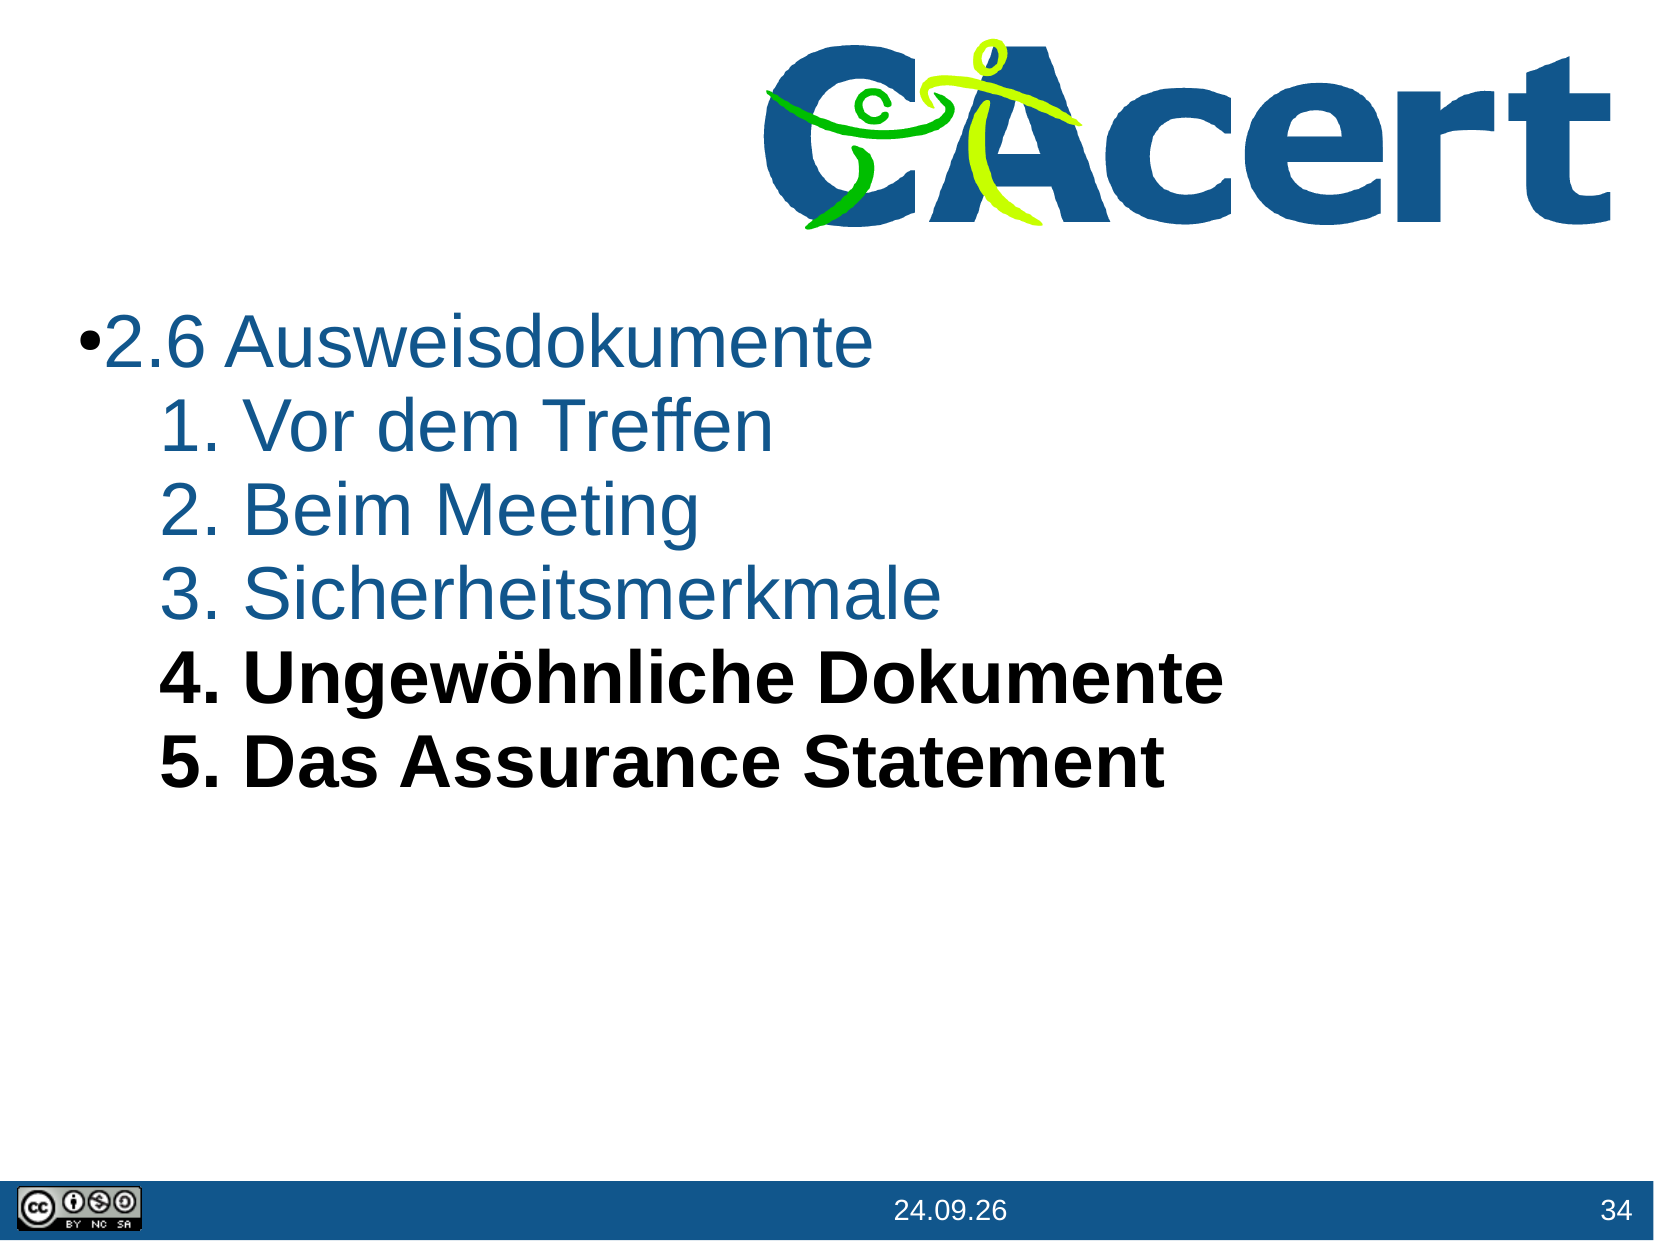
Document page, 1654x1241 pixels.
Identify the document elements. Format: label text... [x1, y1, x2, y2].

picture [761, 35, 1613, 231]
title 2.6 Ausweisdokumente 1. Vor dem Treffen 2. Beim Meeting 3. Sicherheitsmerkmale 4. Ungewöhnliche Dokumente 5. Das Assurance Statement [76, 299, 1565, 804]
picture [17, 1186, 142, 1231]
